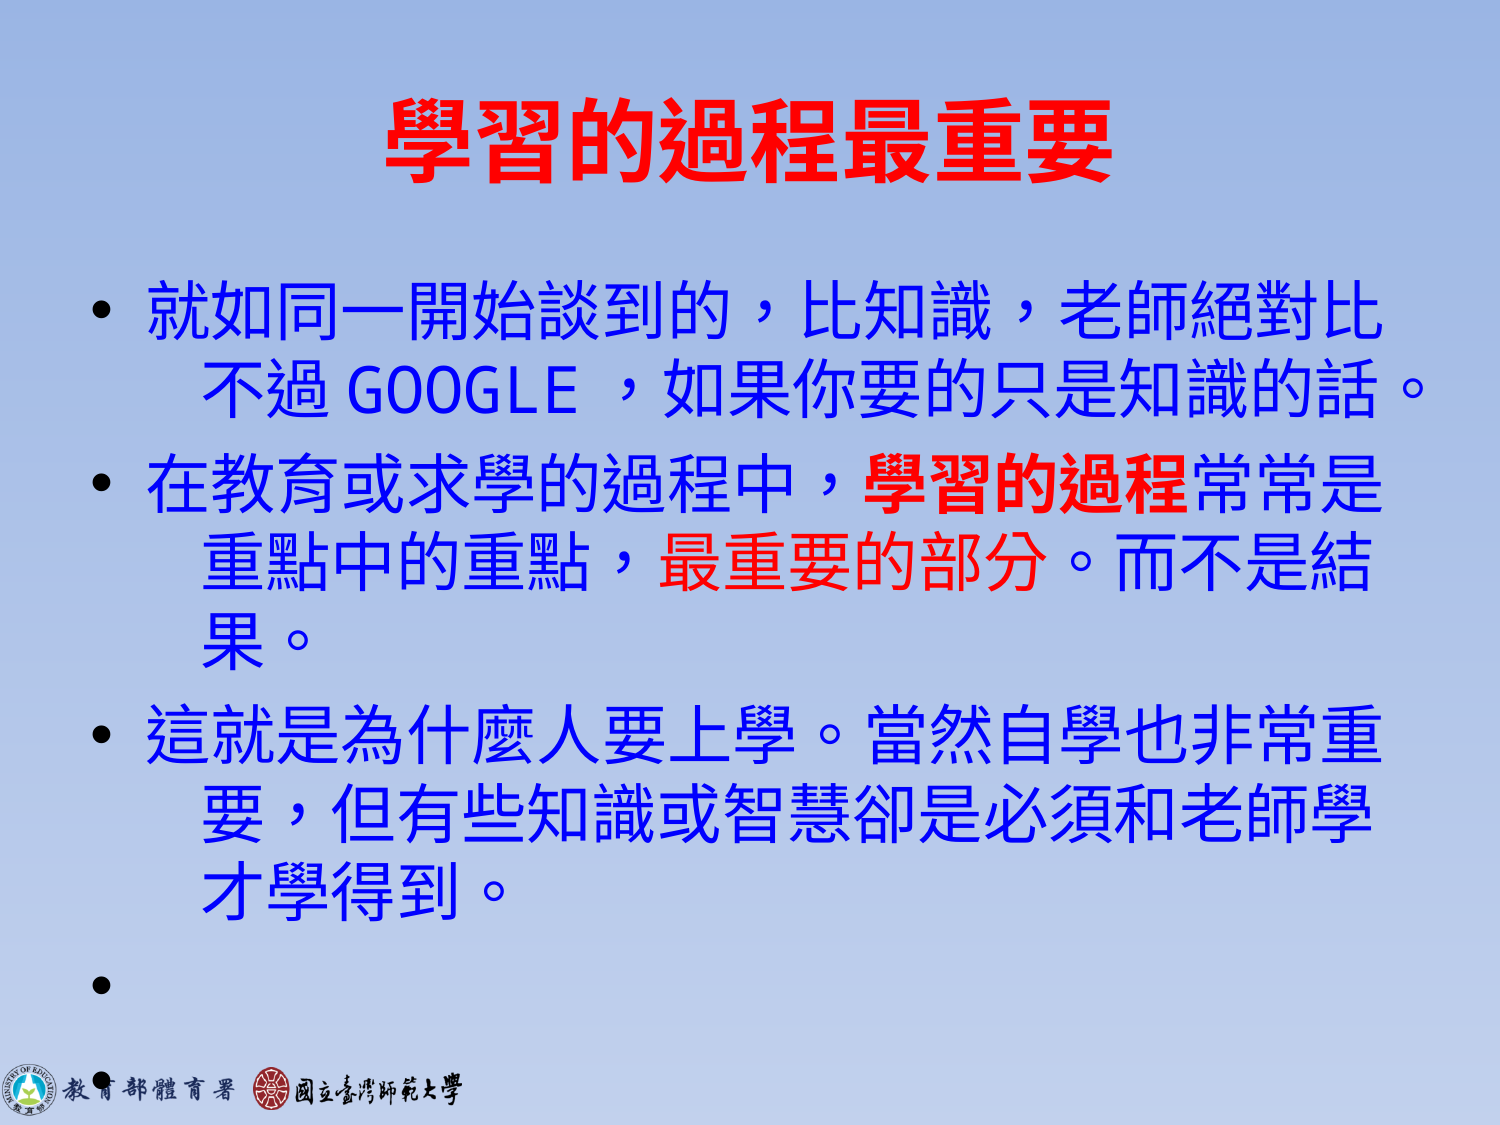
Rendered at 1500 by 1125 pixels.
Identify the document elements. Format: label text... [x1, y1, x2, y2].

list 就如同一開始談到的，比知識，老師絕對比不過GOOGLE，如果你要的只是知識的話。 在教育或求學的過程中，學習的過程常常是重點中的重點，最重要的部分。而不是結果。 這就是為什麼人要上學。當然自學也非常重要，但有些知識或智慧卻是必須和老師學才學得到。 [75, 262, 1426, 1005]
title 學習的過程最重要 [75, 45, 1426, 233]
